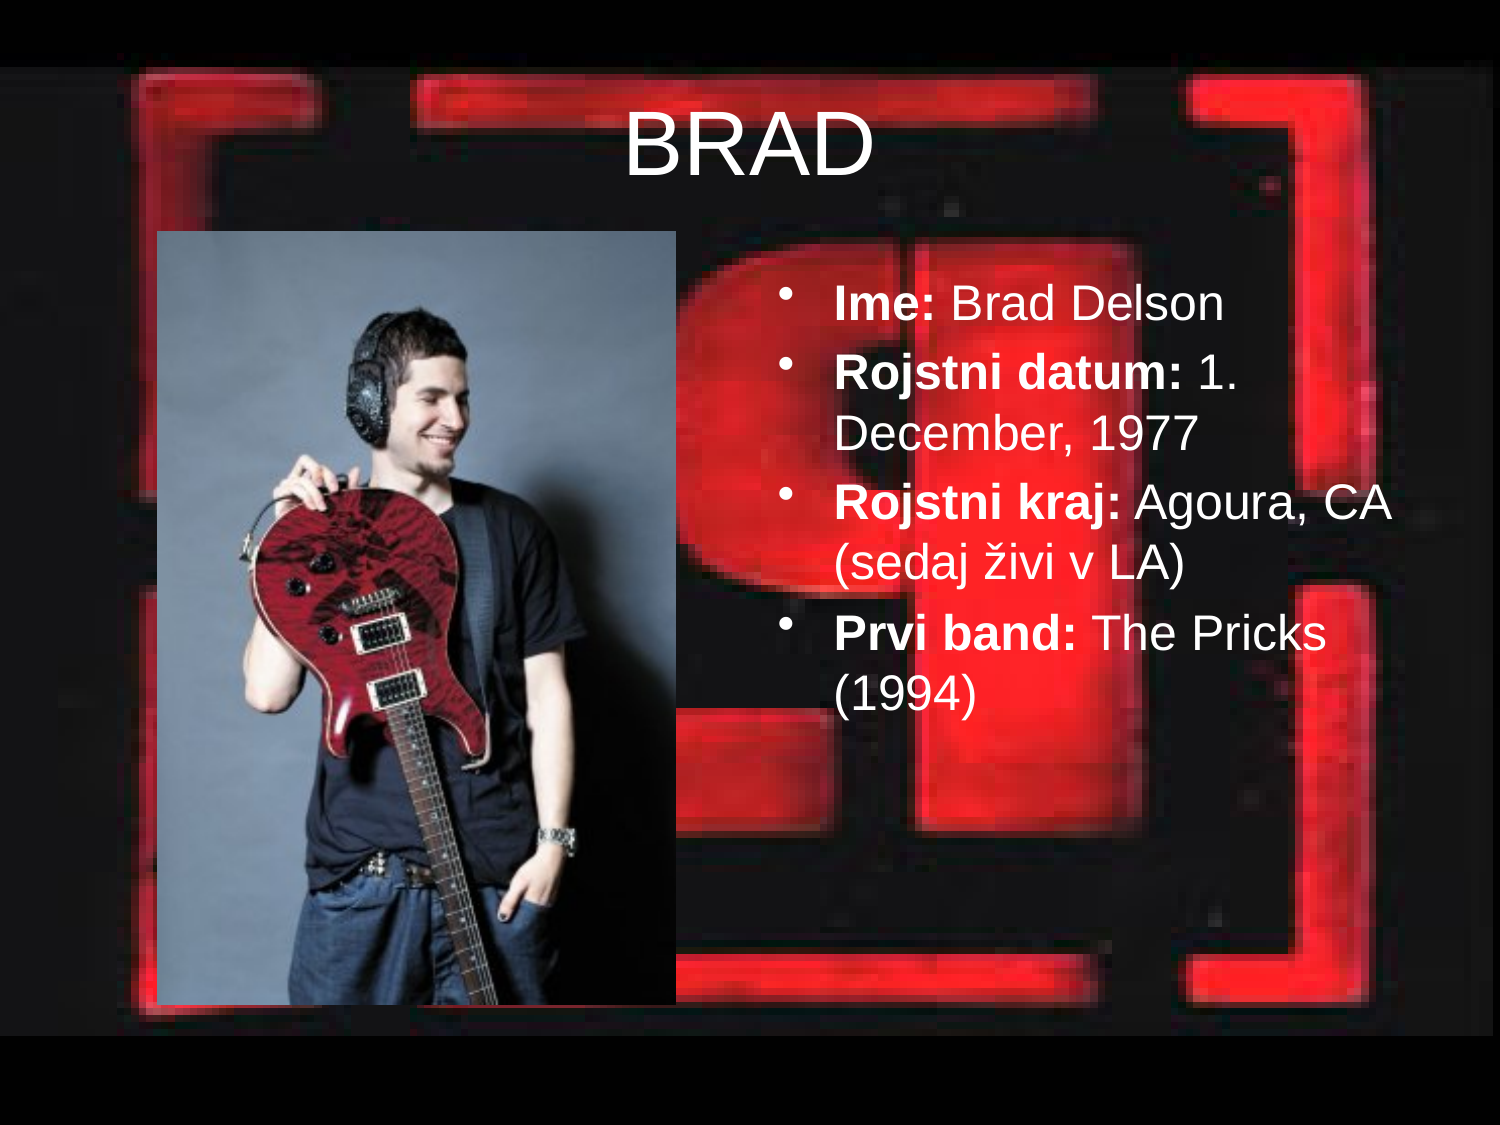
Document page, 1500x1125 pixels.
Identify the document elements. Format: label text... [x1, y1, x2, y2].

picture [0, 0, 1500, 1125]
list Ime: Brad Delson Rojstni datum: 1. December, 1977 Rojstni kraj: Agoura, CA (sedaj živi v LA) Prvi band: The Pricks (1994) [762, 262, 1425, 1005]
title BRAD [75, 45, 1425, 233]
